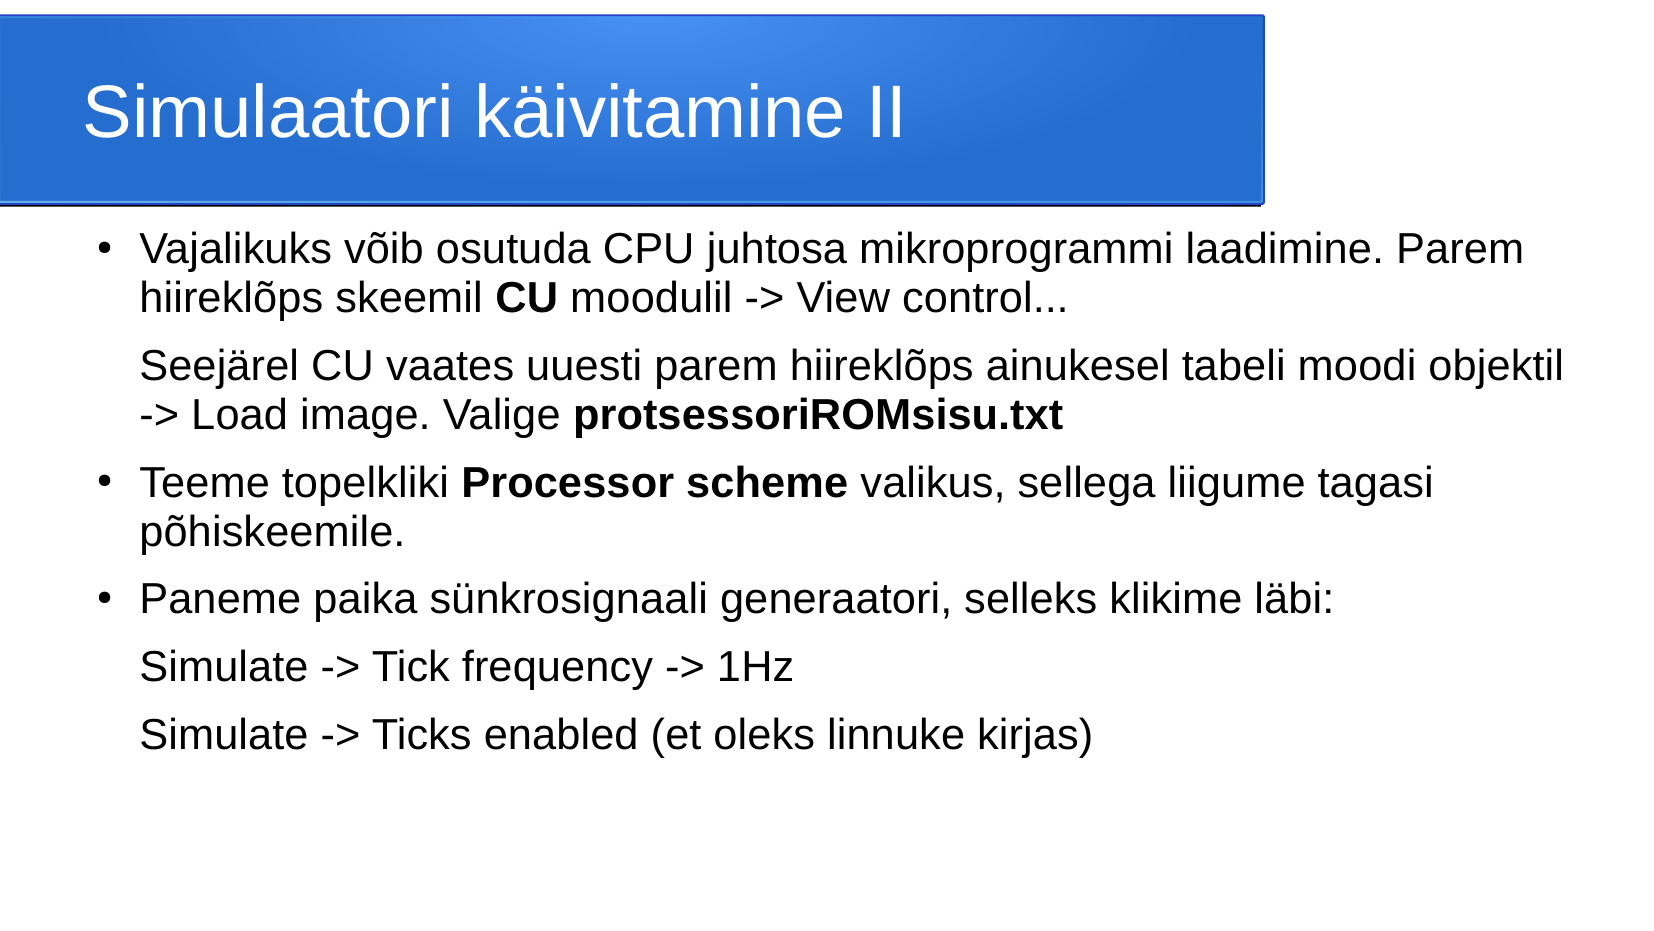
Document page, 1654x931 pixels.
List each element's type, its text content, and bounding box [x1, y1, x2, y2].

list Vajalikuks võib osutuda CPU juhtosa mikroprogrammi laadimine. Parem hiireklõps skeemil CU moodulil -> View control... Seejärel CU vaates uuesti parem hiireklõps ainukesel tabeli moodi objektil -> Load image. Valige protsessoriROMsisu.txt Teeme topelkliki Processor scheme valikus, sellega liigume tagasi põhiskeemile. Paneme paika sünkrosignaali generaatori, selleks klikime läbi: Simulate -> Tick frequency -> 1Hz Simulate -> Ticks enabled (et oleks linnuke kirjas) [82, 224, 1571, 764]
title Simulaatori käivitamine II [82, 35, 1235, 189]
